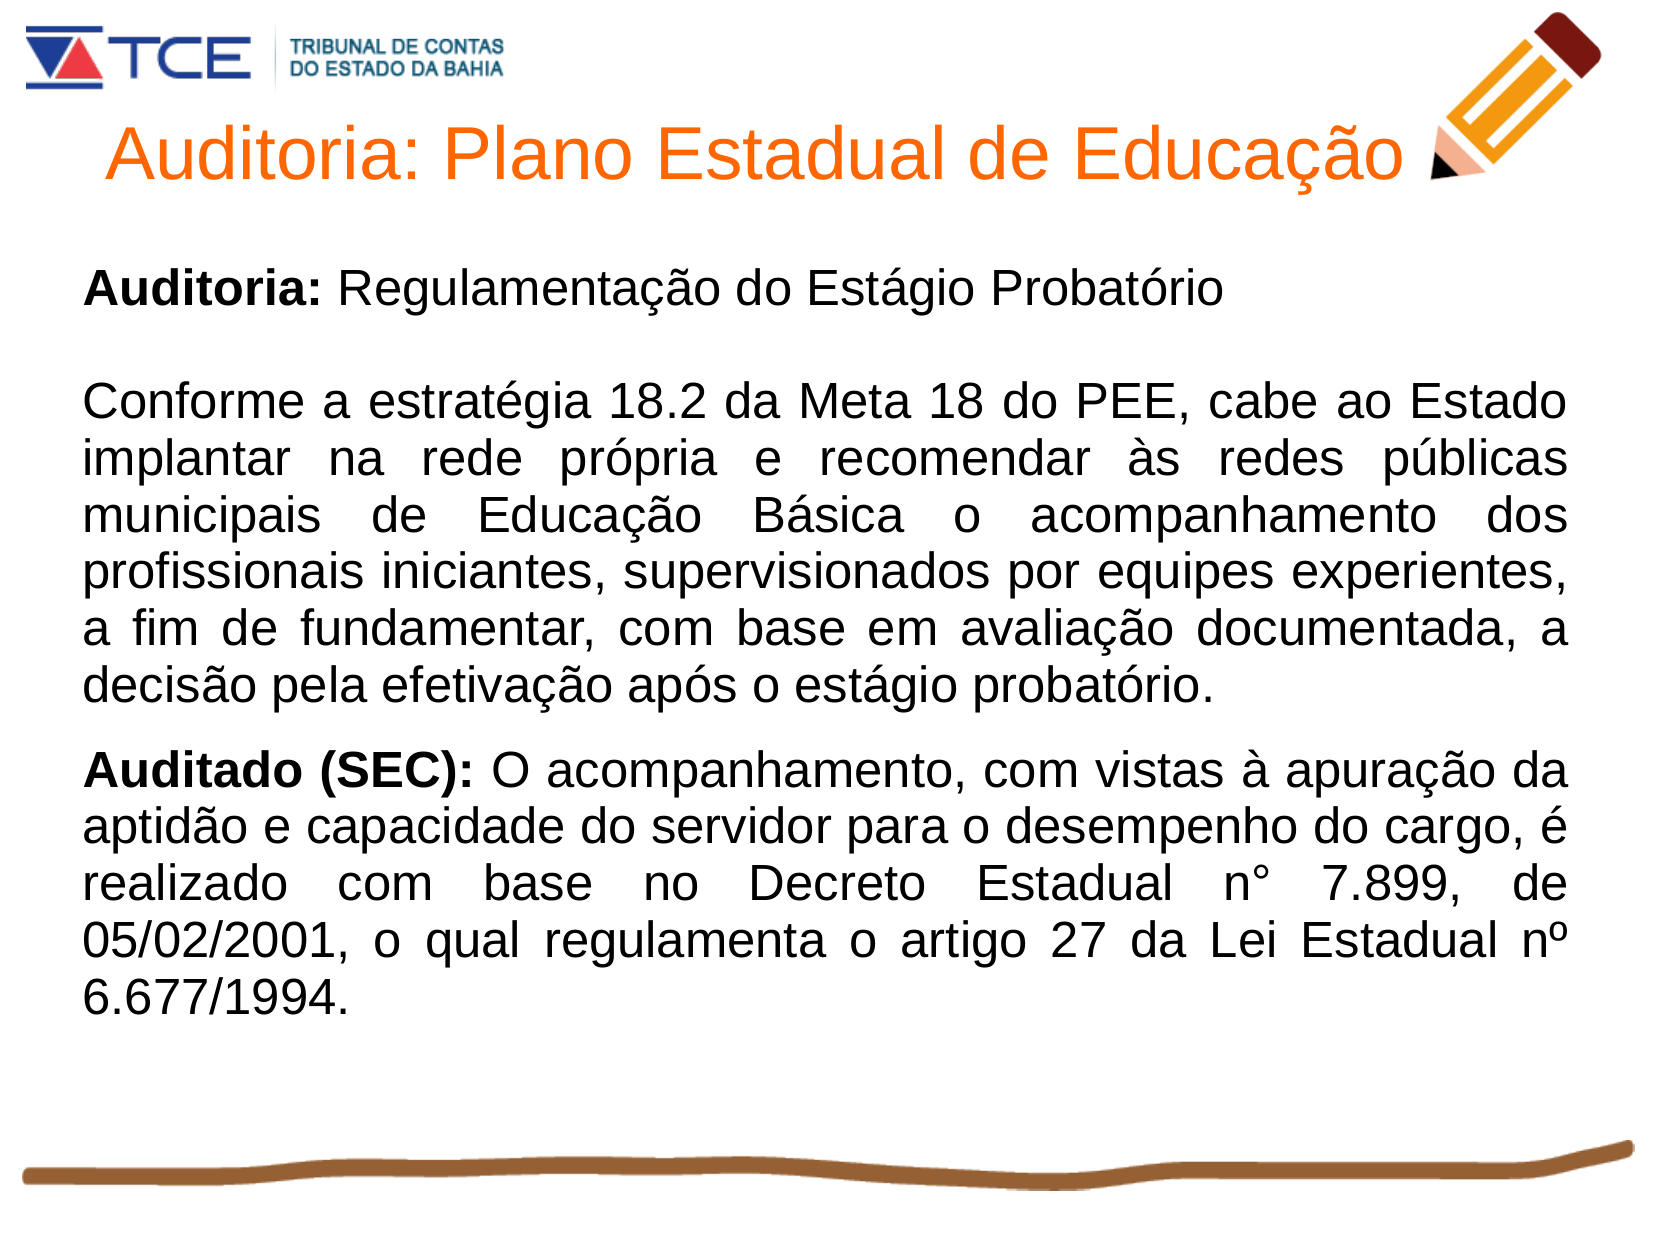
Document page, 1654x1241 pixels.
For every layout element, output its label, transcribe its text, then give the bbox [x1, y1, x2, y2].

picture [26, 23, 508, 93]
picture [1430, 12, 1602, 181]
picture [22, 1140, 1635, 1191]
title Auditoria: Plano Estadual de Educação [82, 90, 1429, 214]
list Auditoria: Regulamentação do Estágio Probatório Conforme a estratégia 18.2 da Meta 18 do PEE, cabe ao Estado implantar na rede própria e recomendar às redes públicas municipais de Educação Básica o acompanhamento dos profissionais iniciantes, supervisionados por equipes experientes, a fim de fundamentar, com base em avaliação documentada, a decisão pela efetivação após o estágio probatório. Auditado (SEC): O acompanhamento, com vistas à apuração da aptidão e capacidade do servidor para o desempenho do cargo, é realizado com base no Decreto Estadual n° 7.899, de 05/02/2001, o qual regulamenta o artigo 27 da Lei Estadual nº 6.677/1994. [82, 255, 1571, 1087]
